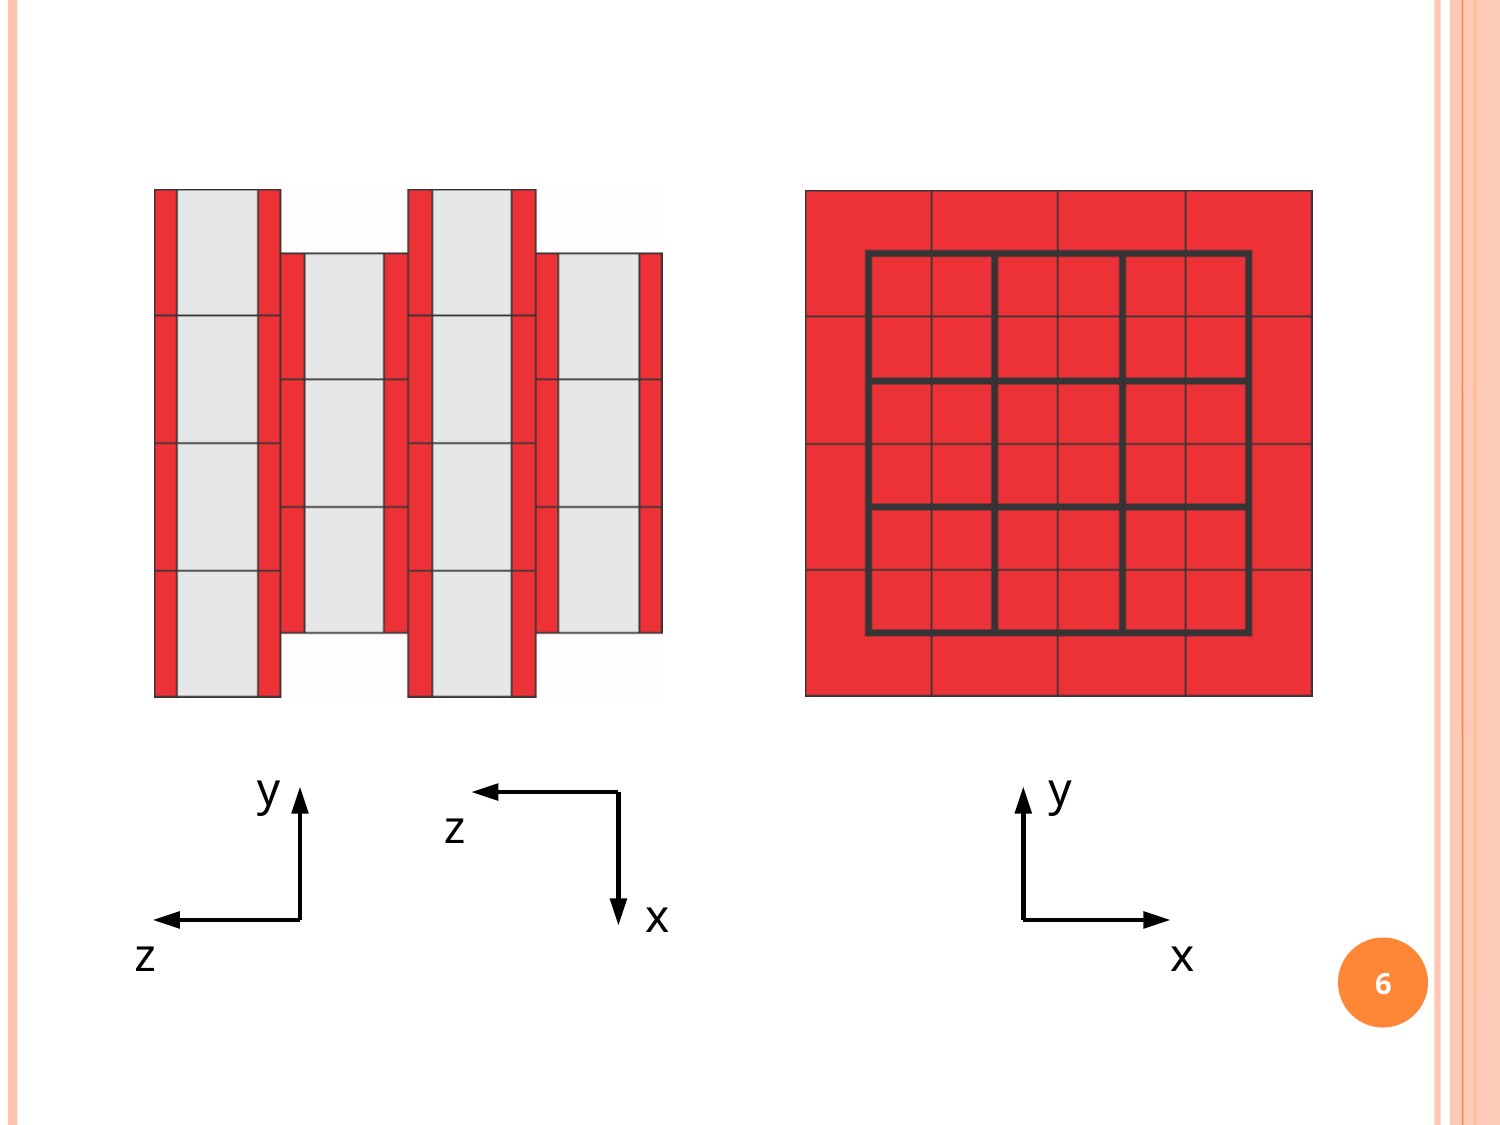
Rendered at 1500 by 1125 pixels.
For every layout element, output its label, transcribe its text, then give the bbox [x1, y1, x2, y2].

text_box x [630, 876, 676, 945]
text_box z [428, 786, 474, 856]
picture [154, 189, 663, 698]
text_box <number> [1333, 940, 1434, 1027]
picture [805, 190, 1313, 698]
text_box y [1033, 748, 1079, 817]
text_box x [1155, 914, 1201, 984]
text_box y [241, 748, 287, 817]
text_box z [119, 914, 165, 984]
